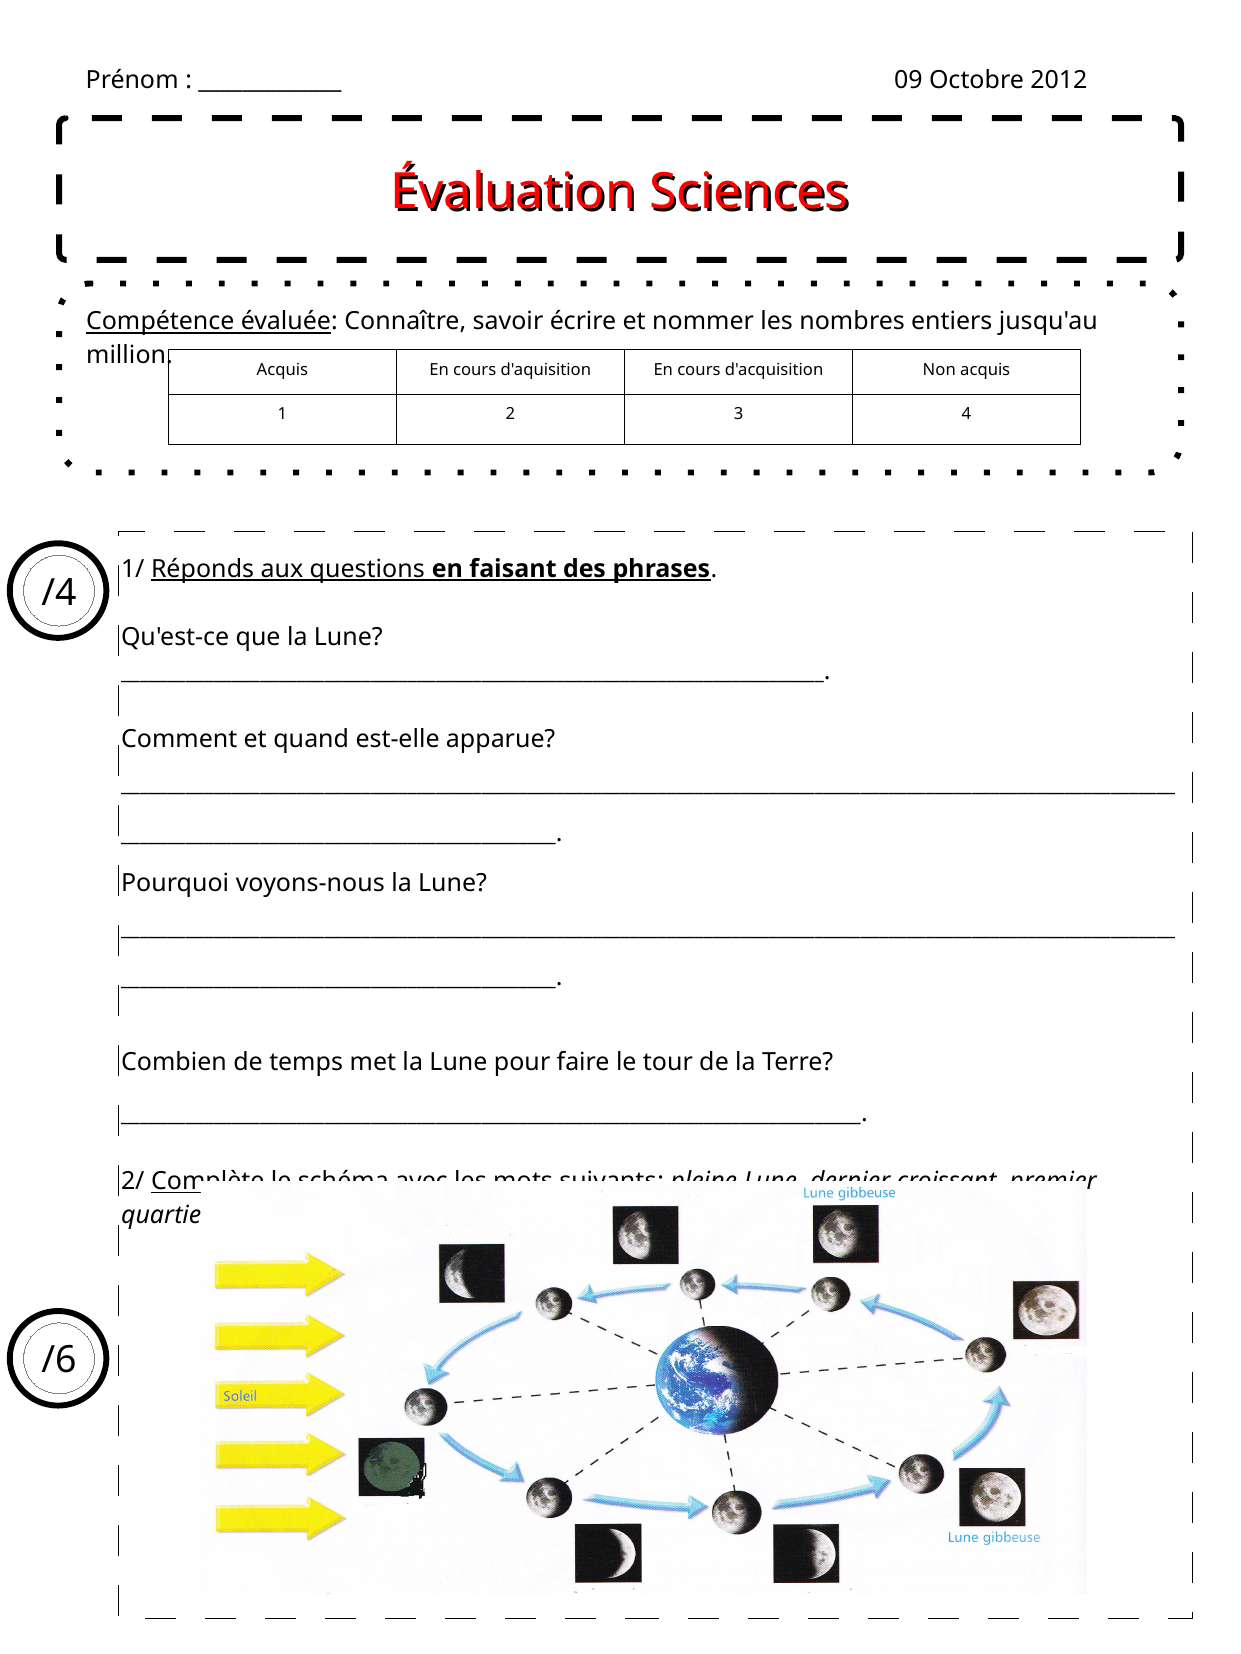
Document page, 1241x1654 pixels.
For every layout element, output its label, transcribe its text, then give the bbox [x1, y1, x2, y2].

table_header En cours d'acquisition [625, 350, 852, 394]
text_box Compétence évaluée: Connaître, savoir écrire et nommer les nombres entiers jusqu'au million. [59, 283, 1182, 473]
picture [200, 1181, 1087, 1595]
table_cell 4 [853, 395, 1080, 444]
text_box Évaluation Sciences [59, 118, 1182, 260]
text_box 1/ Réponds aux questions en faisant des phrases. Qu'est-ce que la Lune? ____________________________________________________________________________. Comment et quand est-elle apparue? _________________________________________________________________________________________________________________________________________________________________. Pourquoi voyons-nous la Lune? _________________________________________________________________________________________________________________________________________________________________. Combien de temps met la Lune pour faire le tour de la Terre? ________________________________________________________________________________. 2/ Complète le schéma avec les mots suivants: pleine Lune, dernier croissant, premier quartier, nouvelle Lune, dernier quartier, premier croissant. [106, 543, 1193, 1348]
text_box /4 [23, 555, 95, 627]
text_box Prénom : _____________ 09 Octobre 2012 [70, 47, 1170, 105]
text_box /6 [23, 1322, 95, 1394]
table_cell 2 [397, 395, 624, 444]
table_header En cours d'aquisition [397, 350, 624, 394]
table_header Acquis [169, 350, 396, 394]
table_cell 3 [625, 395, 852, 444]
table_header Non acquis [853, 350, 1080, 394]
table_cell 1 [169, 395, 396, 444]
